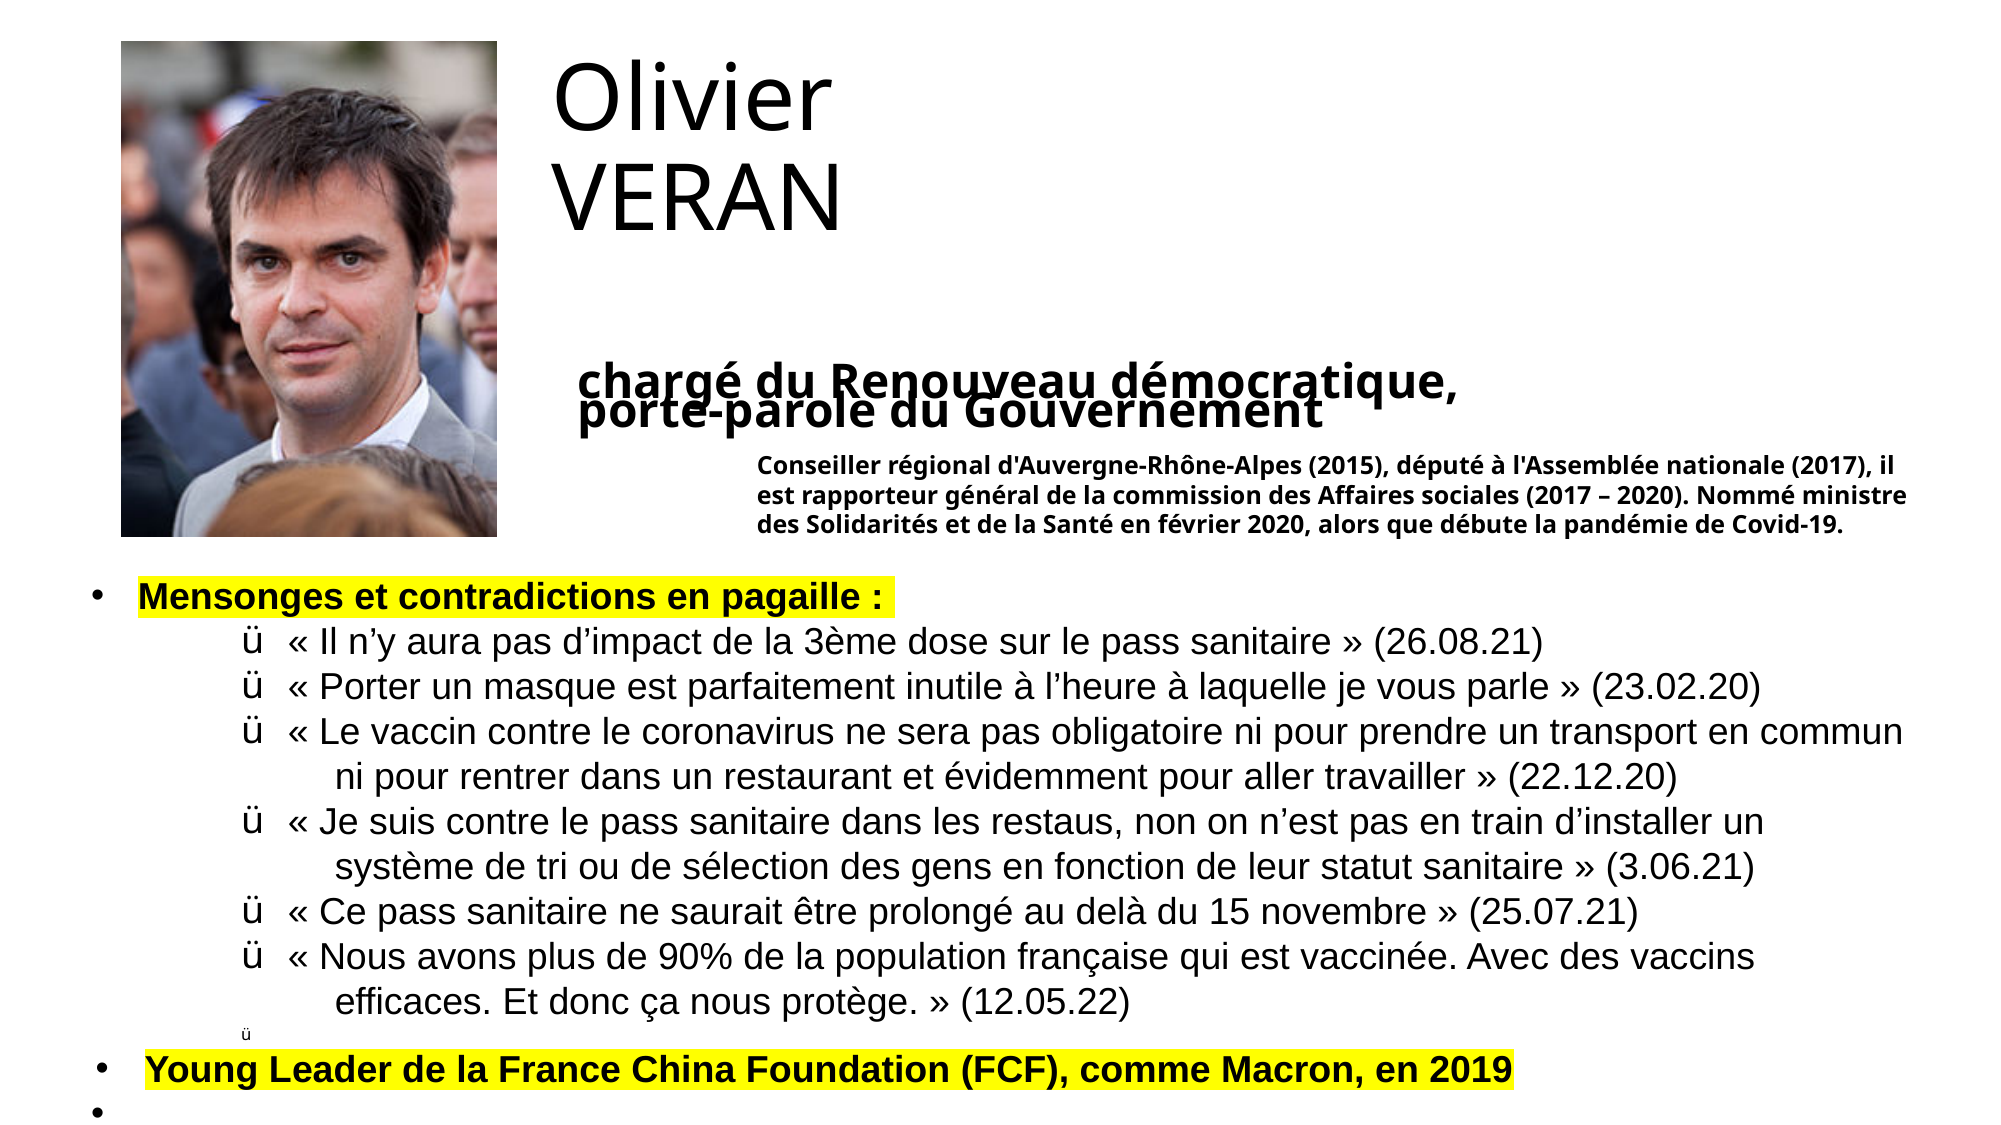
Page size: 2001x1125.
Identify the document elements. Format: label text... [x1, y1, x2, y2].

text_box Conseiller régional d'Auvergne-Rhône-Alpes (2015), député à l'Assemblée nationale (2017), il est rapporteur général de la commission des Affaires sociales (2017 – 2020). Nommé ministre des Solidarités et de la Santé en février 2020, alors que débute la pandémie de Covid-19. [741, 441, 1949, 548]
title Olivier VERAN [536, 41, 1563, 260]
picture [121, 41, 497, 537]
text_box Mensonges et contradictions en pagaille : « Il n’y aura pas d’impact de la 3ème dose sur le pass sanitaire » (26.08.21) « Porter un masque est parfaitement inutile à l’heure à laquelle je vous parle » (23.02.20) « Le vaccin contre le coronavirus ne sera pas obligatoire ni pour prendre un transport en commun ni pour rentrer dans un restaurant et évidemment pour aller travailler » (22.12.20) « Je suis contre le pass sanitaire dans les restaus, non on n’est pas en train d’installer un système de tri ou de sélection des gens en fonction de leur statut sanitaire » (3.06.21) « Ce pass sanitaire ne saurait être prolongé au delà du 15 novembre » (25.07.21) « Nous avons plus de 90% de la population française qui est vaccinée. Avec des vaccins efficaces. Et donc ça nous protège. » (12.05.22) Young Leader de la France China Foundation (FCF), comme Macron, en 2019 [76, 564, 1925, 1125]
text_box chargé du Renouveau démocratique, porte-parole du Gouvernement [562, 237, 1790, 572]
